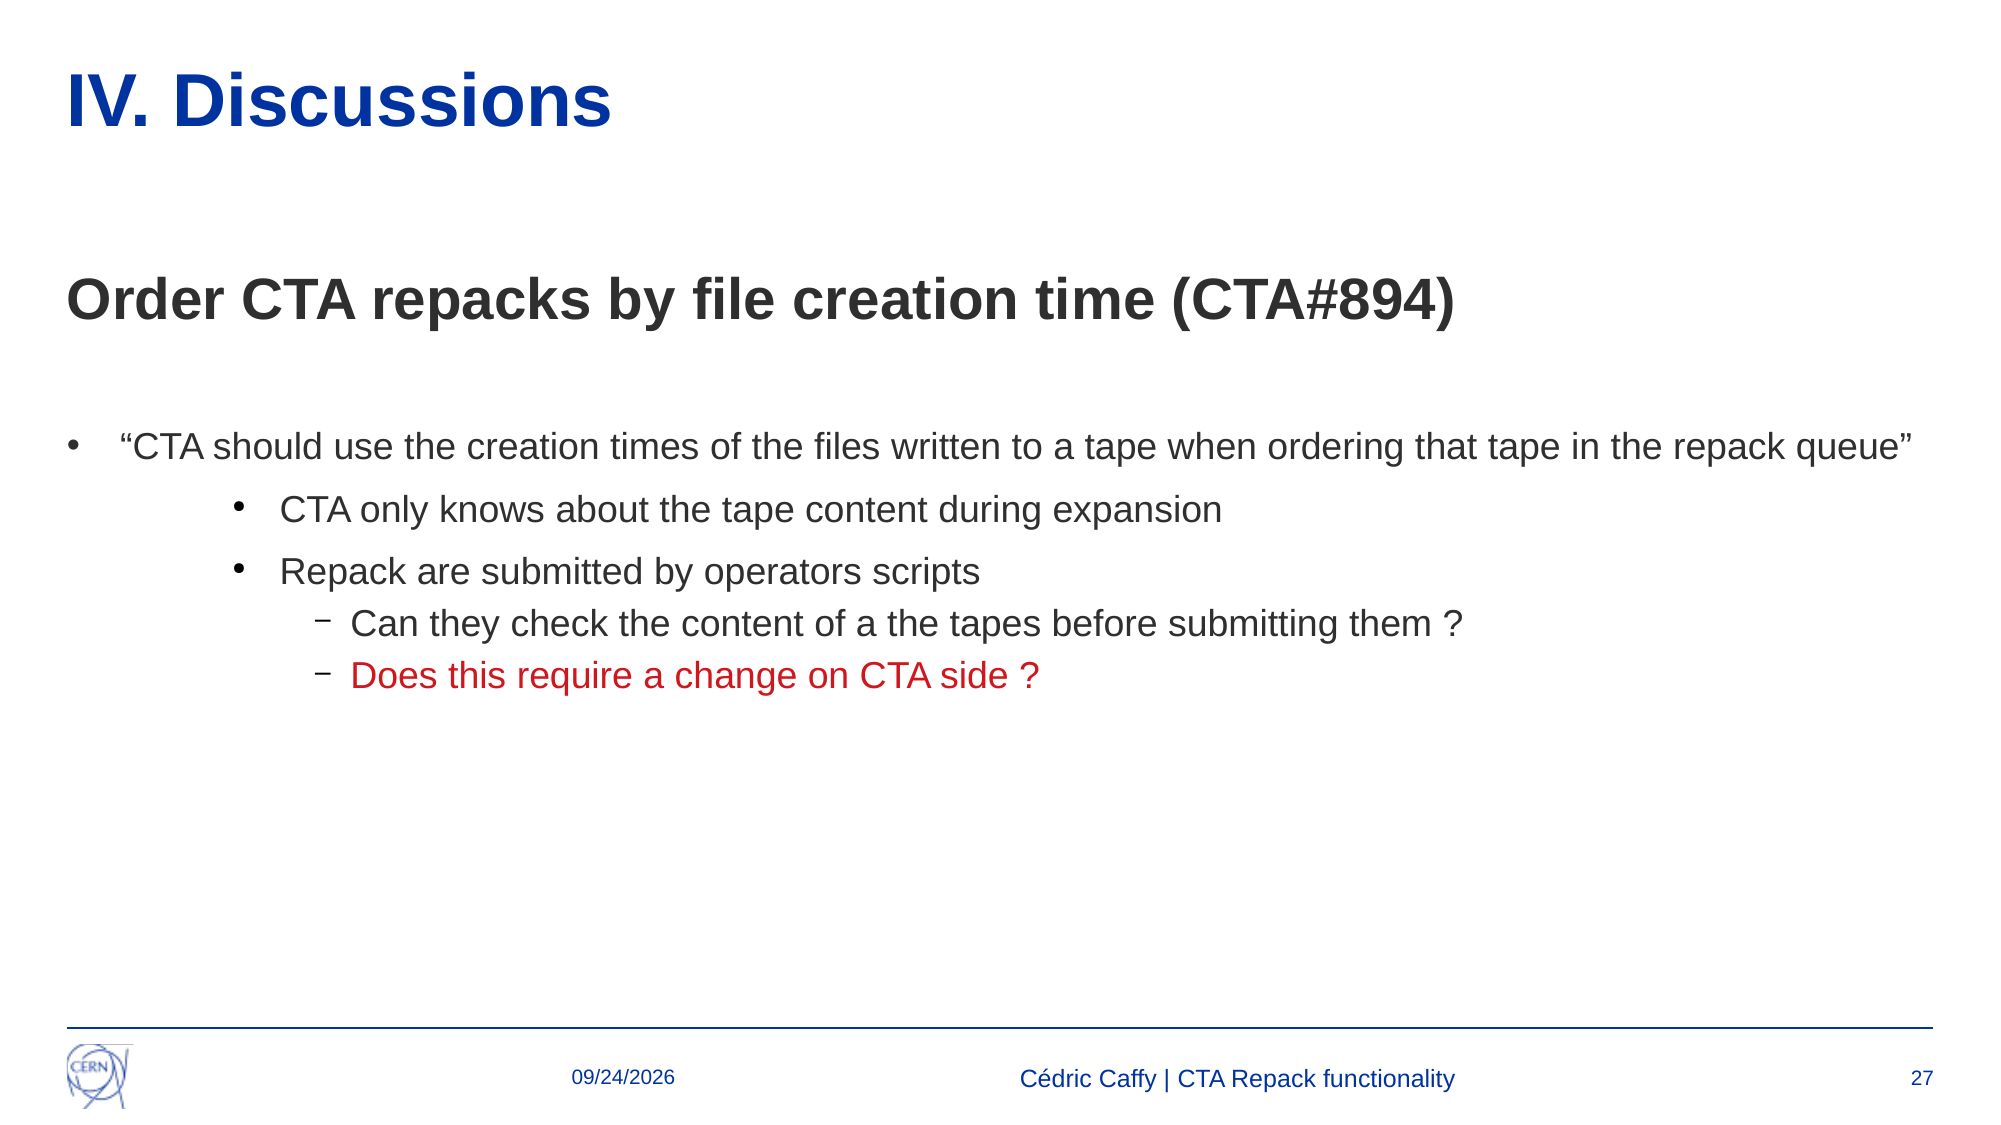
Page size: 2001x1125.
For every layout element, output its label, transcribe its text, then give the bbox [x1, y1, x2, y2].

slide_number 10/01/2020 [571, 1046, 676, 1107]
title IV. Discussions [66, 61, 1933, 237]
footer Cédric Caffy | CTA Repack functionality [698, 1047, 1777, 1108]
slide_number <number> [1822, 1047, 1934, 1108]
list Order CTA repacks by file creation time (CTA#894) “CTA should use the creation times of the files written to a tape when ordering that tape in the repack queue” CTA only knows about the tape content during expansion Repack are submitted by operators scripts Can they check the content of a the tapes before submitting them ? Does this require a change on CTA side ? [66, 261, 1951, 976]
